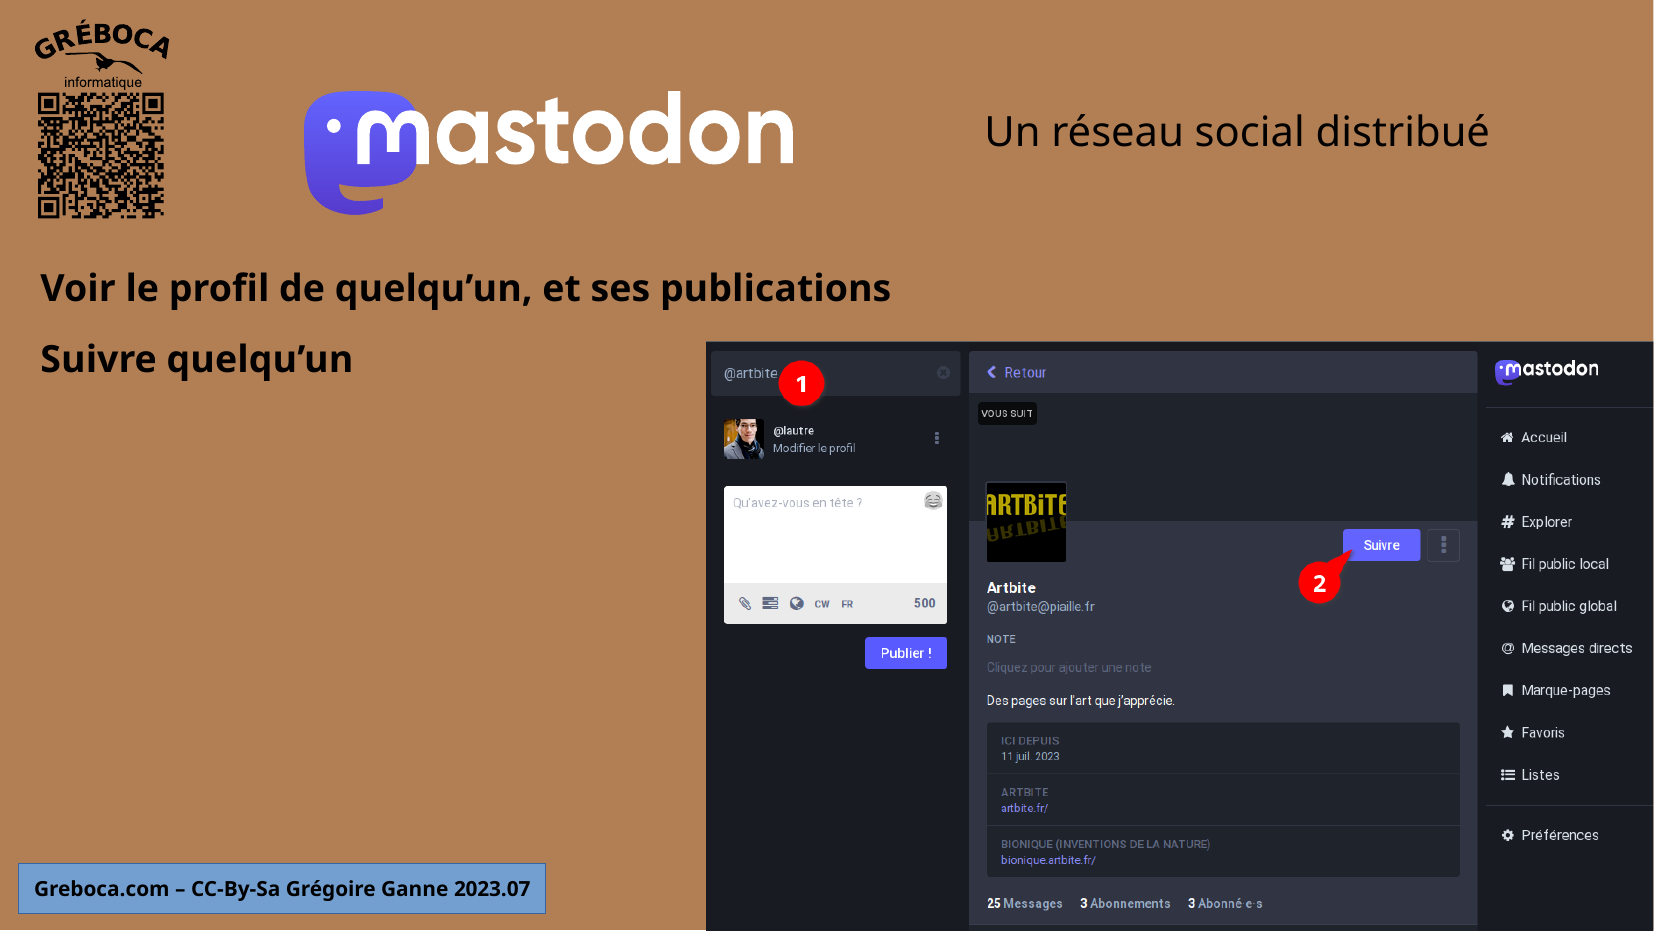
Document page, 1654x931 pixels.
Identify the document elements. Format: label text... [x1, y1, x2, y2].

picture [303, 89, 793, 217]
text_box Suivre quelqu’un [25, 317, 953, 394]
title Un réseau social distribué [912, 62, 1563, 198]
text_box Voir le profil de quelqu’un, et ses publications [25, 246, 953, 317]
text_box Greboca.com – CC-By-Sa Grégoire Ganne 2023.07 [18, 863, 546, 914]
picture [27, 19, 175, 230]
picture [706, 341, 1654, 931]
